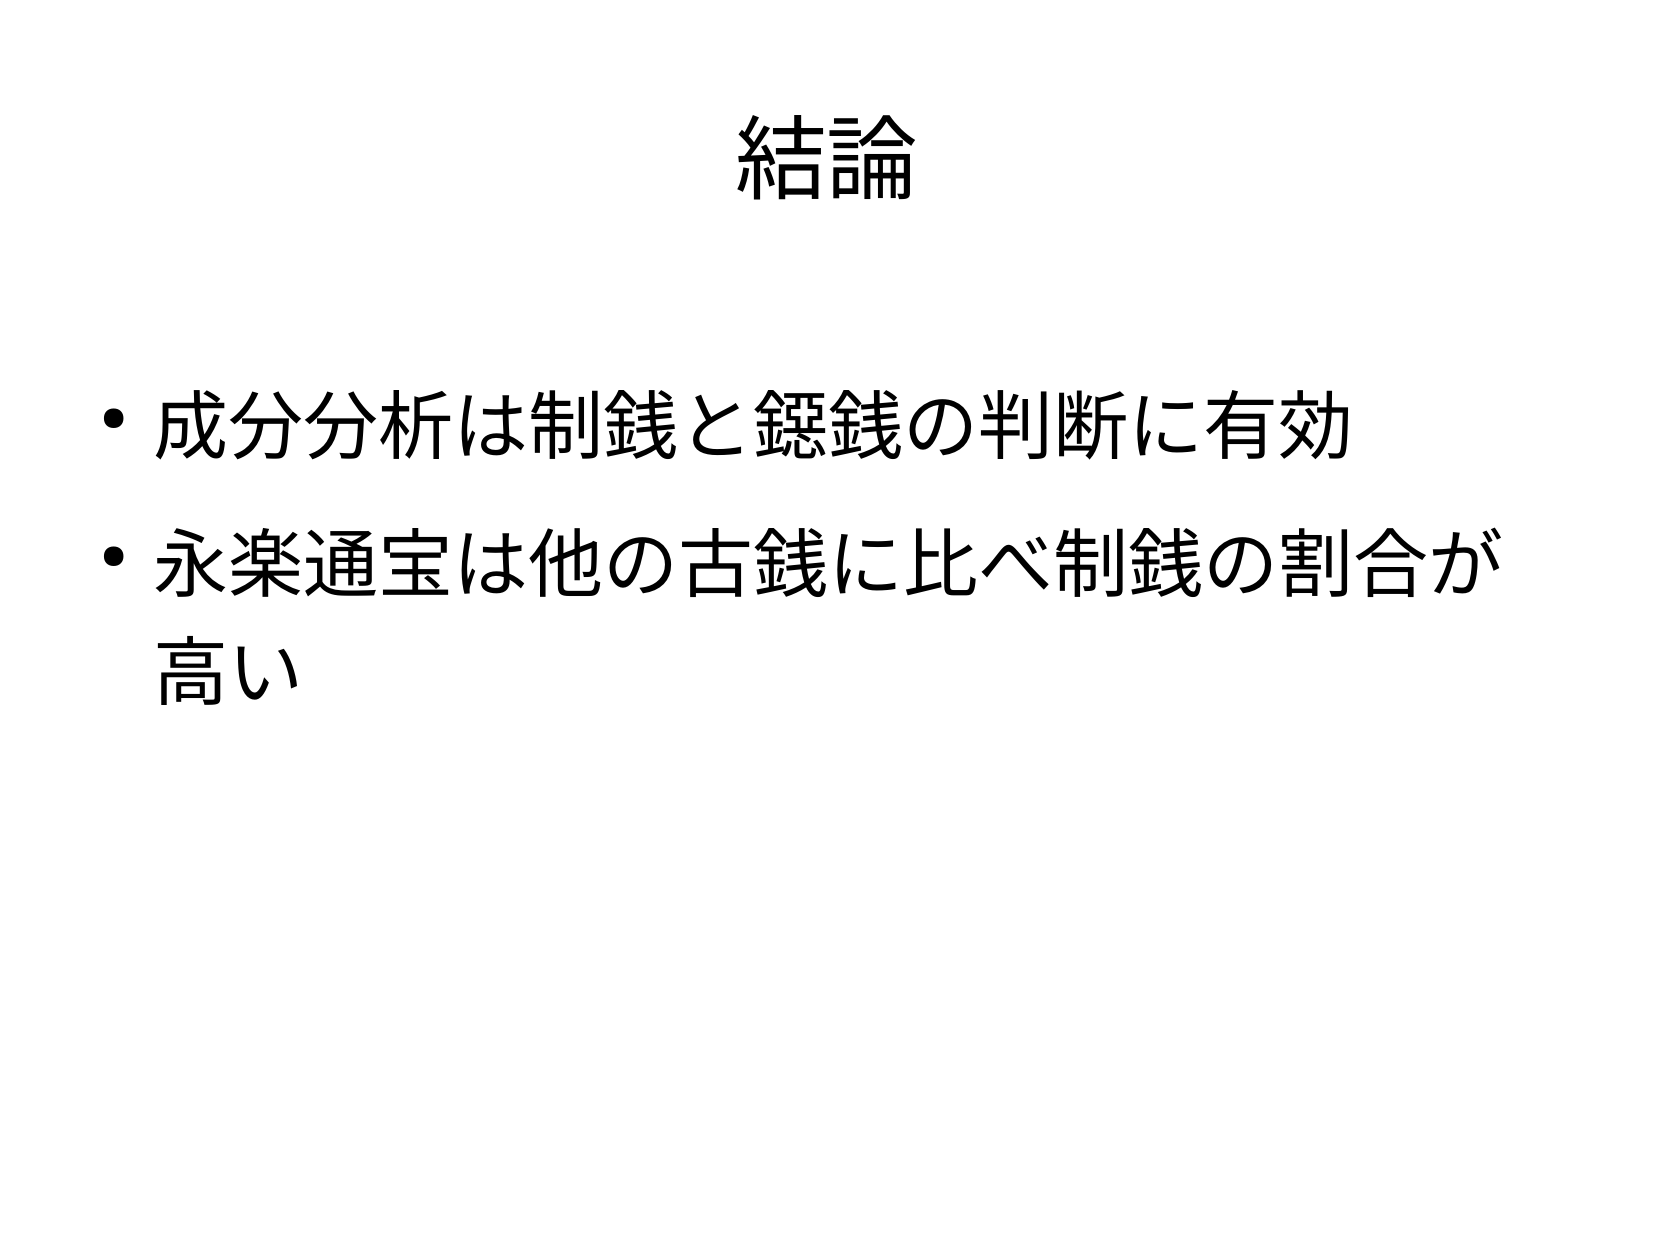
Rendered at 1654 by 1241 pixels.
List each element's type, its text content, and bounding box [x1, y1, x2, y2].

list 成分分析は制銭と鐚銭の判断に有効 永楽通宝は他の古銭に比べ制銭の割合が高い [82, 290, 1571, 1094]
title 結論 [82, 56, 1571, 250]
